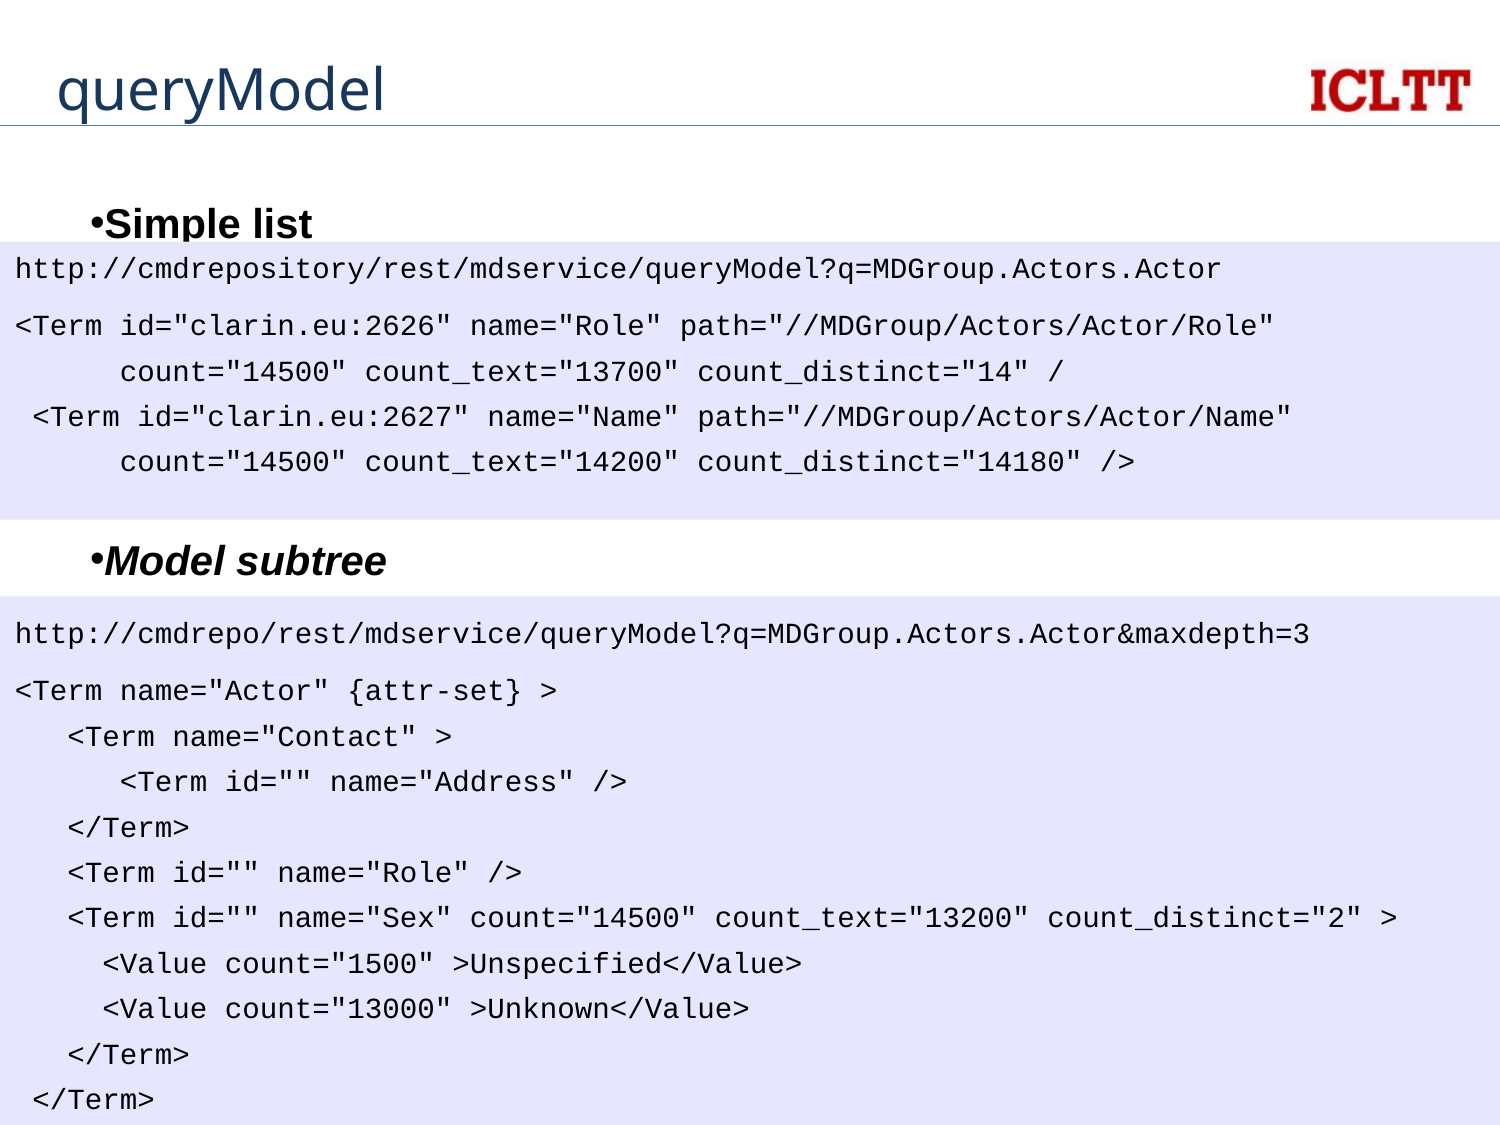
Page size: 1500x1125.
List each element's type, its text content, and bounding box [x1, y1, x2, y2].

text_box http://cmdrepository/rest/mdservice/queryModel?q=MDGroup.Actors.Actor <Term id="clarin.eu:2626" name="Role" path="//MDGroup/Actors/Actor/Role" count="14500" count_text="13700" count_distinct="14" / <Term id="clarin.eu:2627" name="Name" path="//MDGroup/Actors/Actor/Name" count="14500" count_text="14200" count_distinct="14180" /> [0, 241, 1500, 520]
title queryModel [41, 45, 1426, 126]
list Simple list Model subtree [75, 520, 1426, 596]
text_box http://cmdrepo/rest/mdservice/queryModel?q=MDGroup.Actors.Actor&maxdepth=3 <Term name="Actor" {attr-set} > <Term name="Contact" > <Term id="" name="Address" /> </Term> <Term id="" name="Role" /> <Term id="" name="Sex" count="14500" count_text="13200" count_distinct="2" > <Value count="1500" >Unspecified</Value> <Value count="13000" >Unknown</Value> </Term> </Term> [0, 596, 1500, 1125]
list Simple list Model subtree [75, 184, 1426, 241]
picture [1426, 61, 1475, 121]
